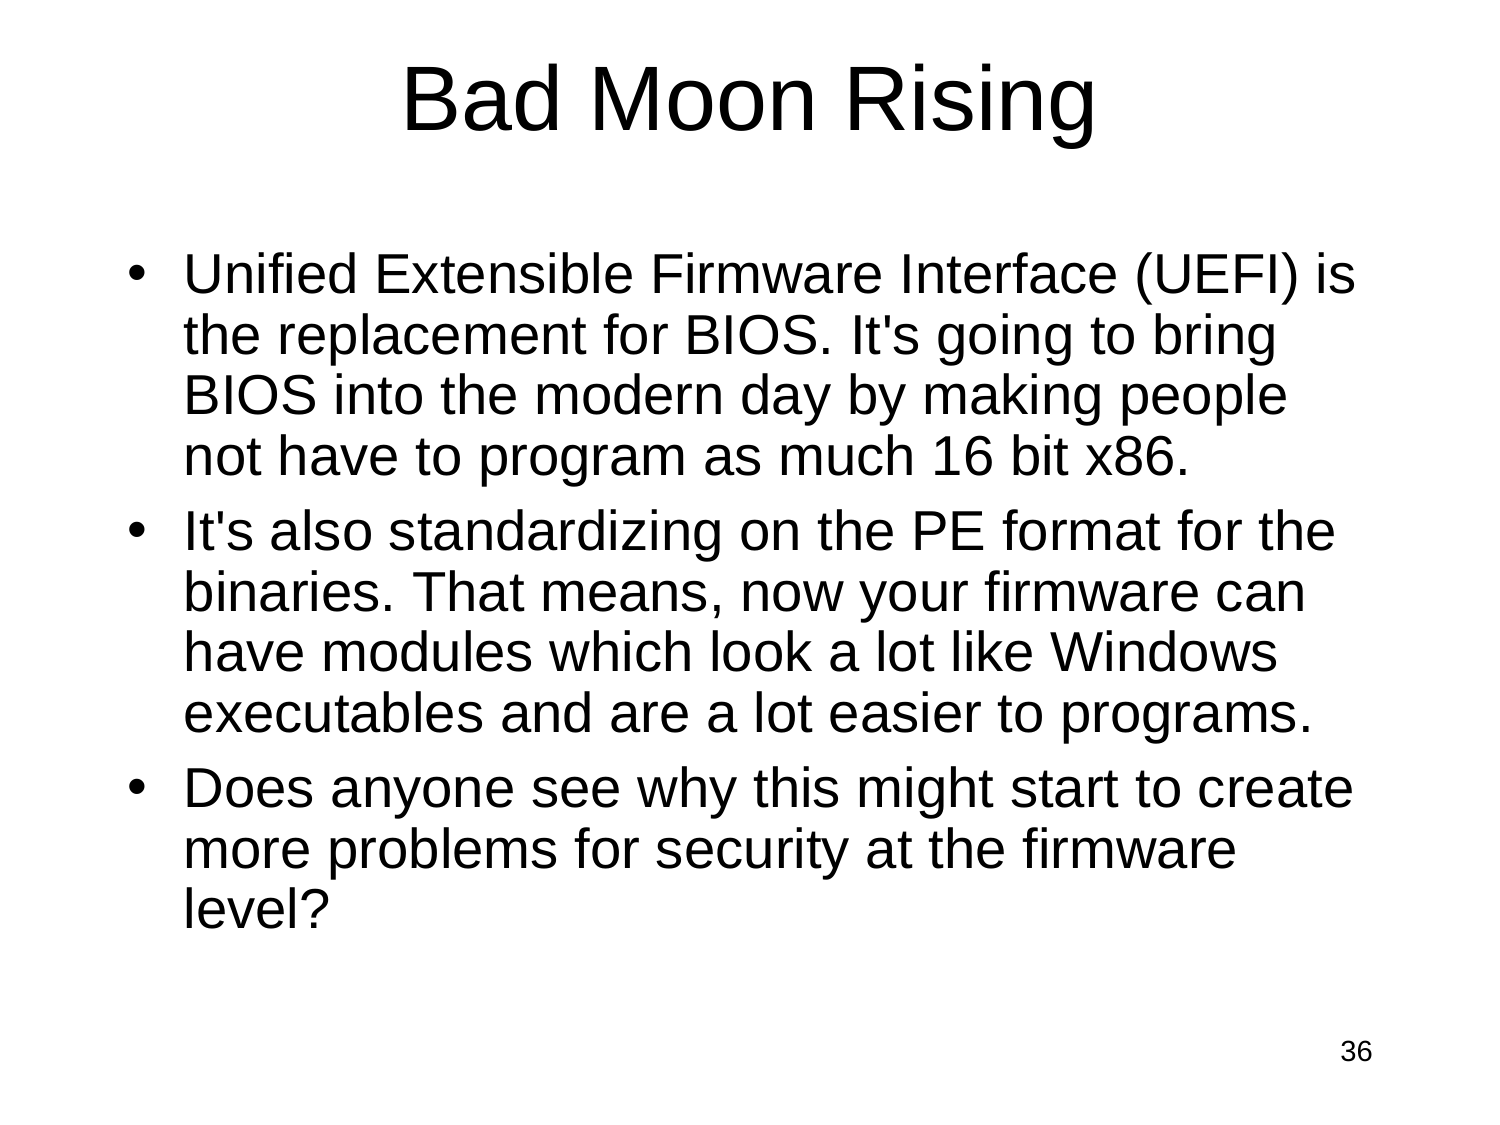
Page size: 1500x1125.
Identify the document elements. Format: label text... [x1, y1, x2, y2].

text_box <number> [1074, 1025, 1388, 1101]
list Unified Extensible Firmware Interface (UEFI) is the replacement for BIOS. It's going to bring BIOS into the modern day by making people not have to program as much 16 bit x86. It's also standardizing on the PE format for the binaries. That means, now your firmware can have modules which look a lot like Windows executables and are a lot easier to programs. Does anyone see why this might start to create more problems for security at the firmware level? [112, 237, 1388, 1051]
title Bad Moon Rising [0, 0, 1500, 188]
